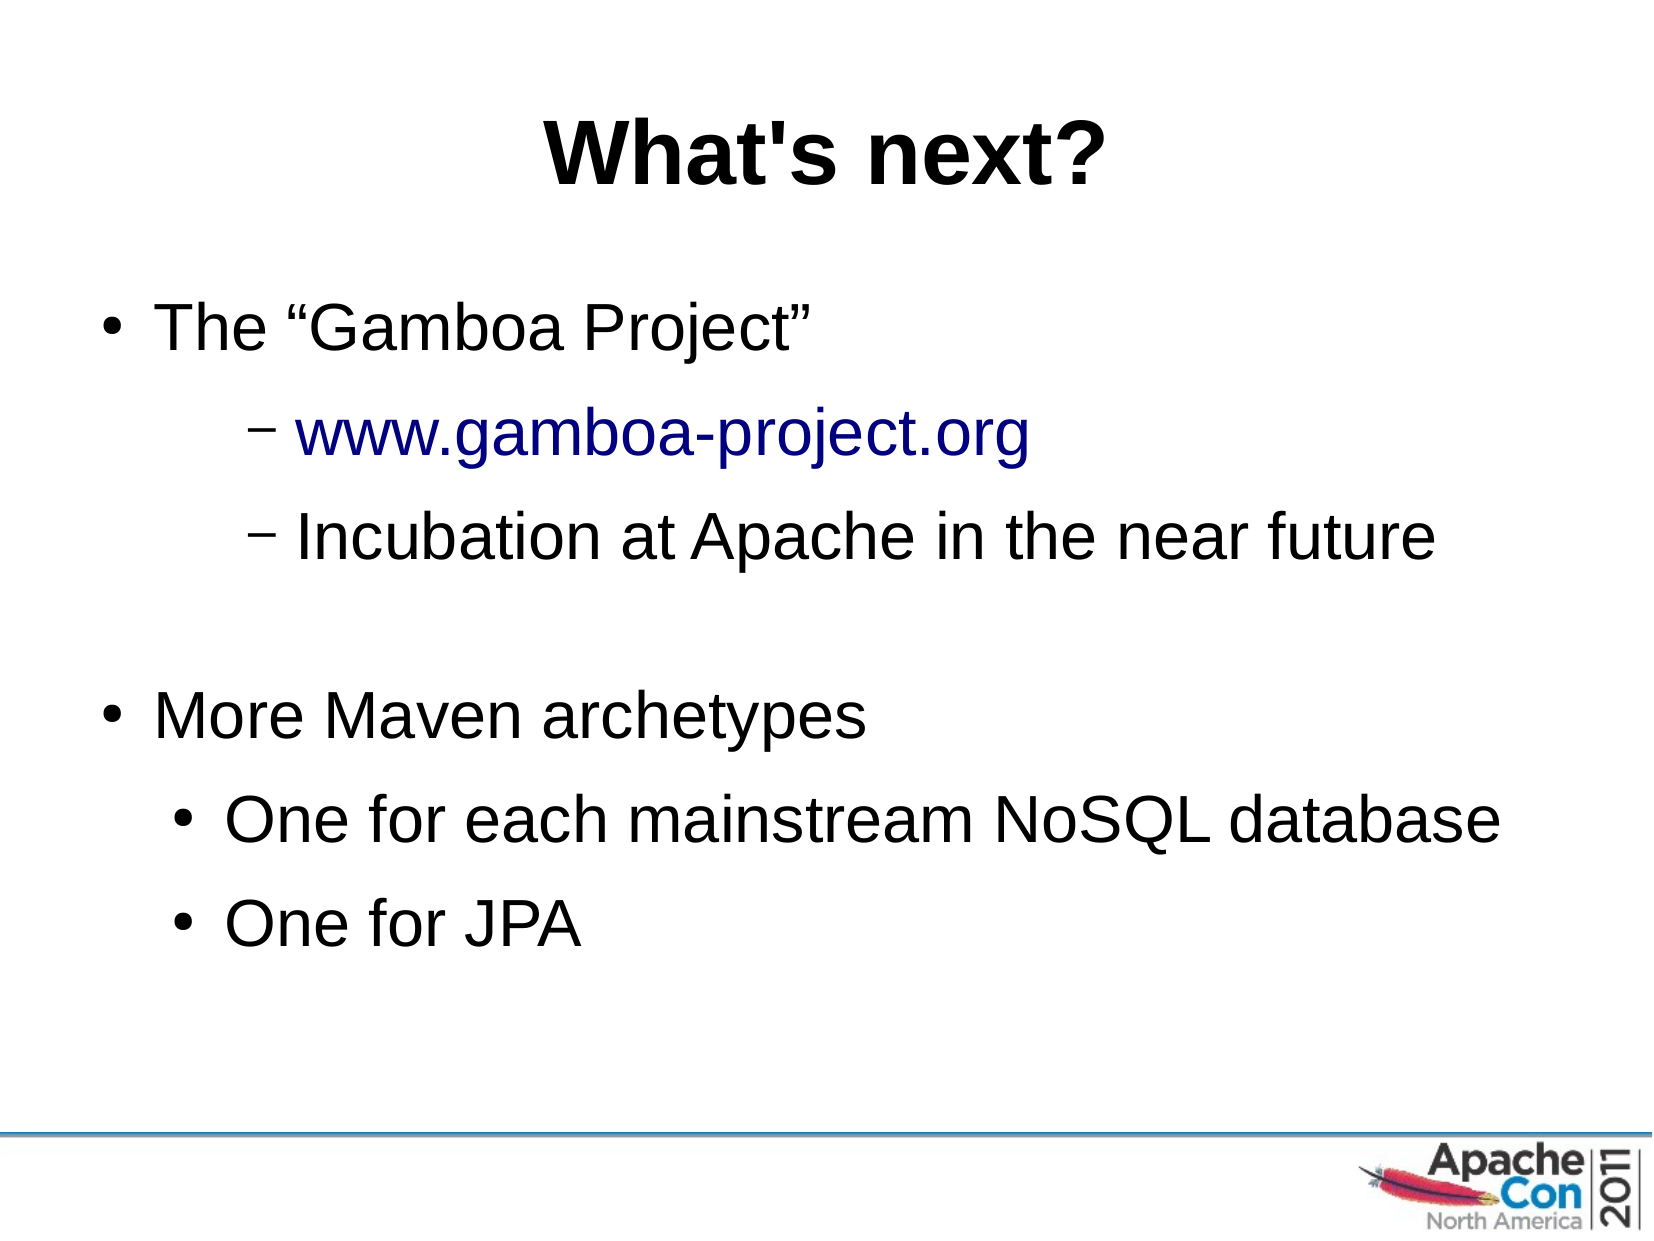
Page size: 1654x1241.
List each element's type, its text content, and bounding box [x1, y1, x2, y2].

picture [0, 1132, 1653, 1239]
title What's next? [82, 49, 1571, 257]
list The “Gamboa Project” www.gamboa-project.org Incubation at Apache in the near future More Maven archetypes One for each mainstream NoSQL database One for JPA [82, 290, 1571, 1109]
